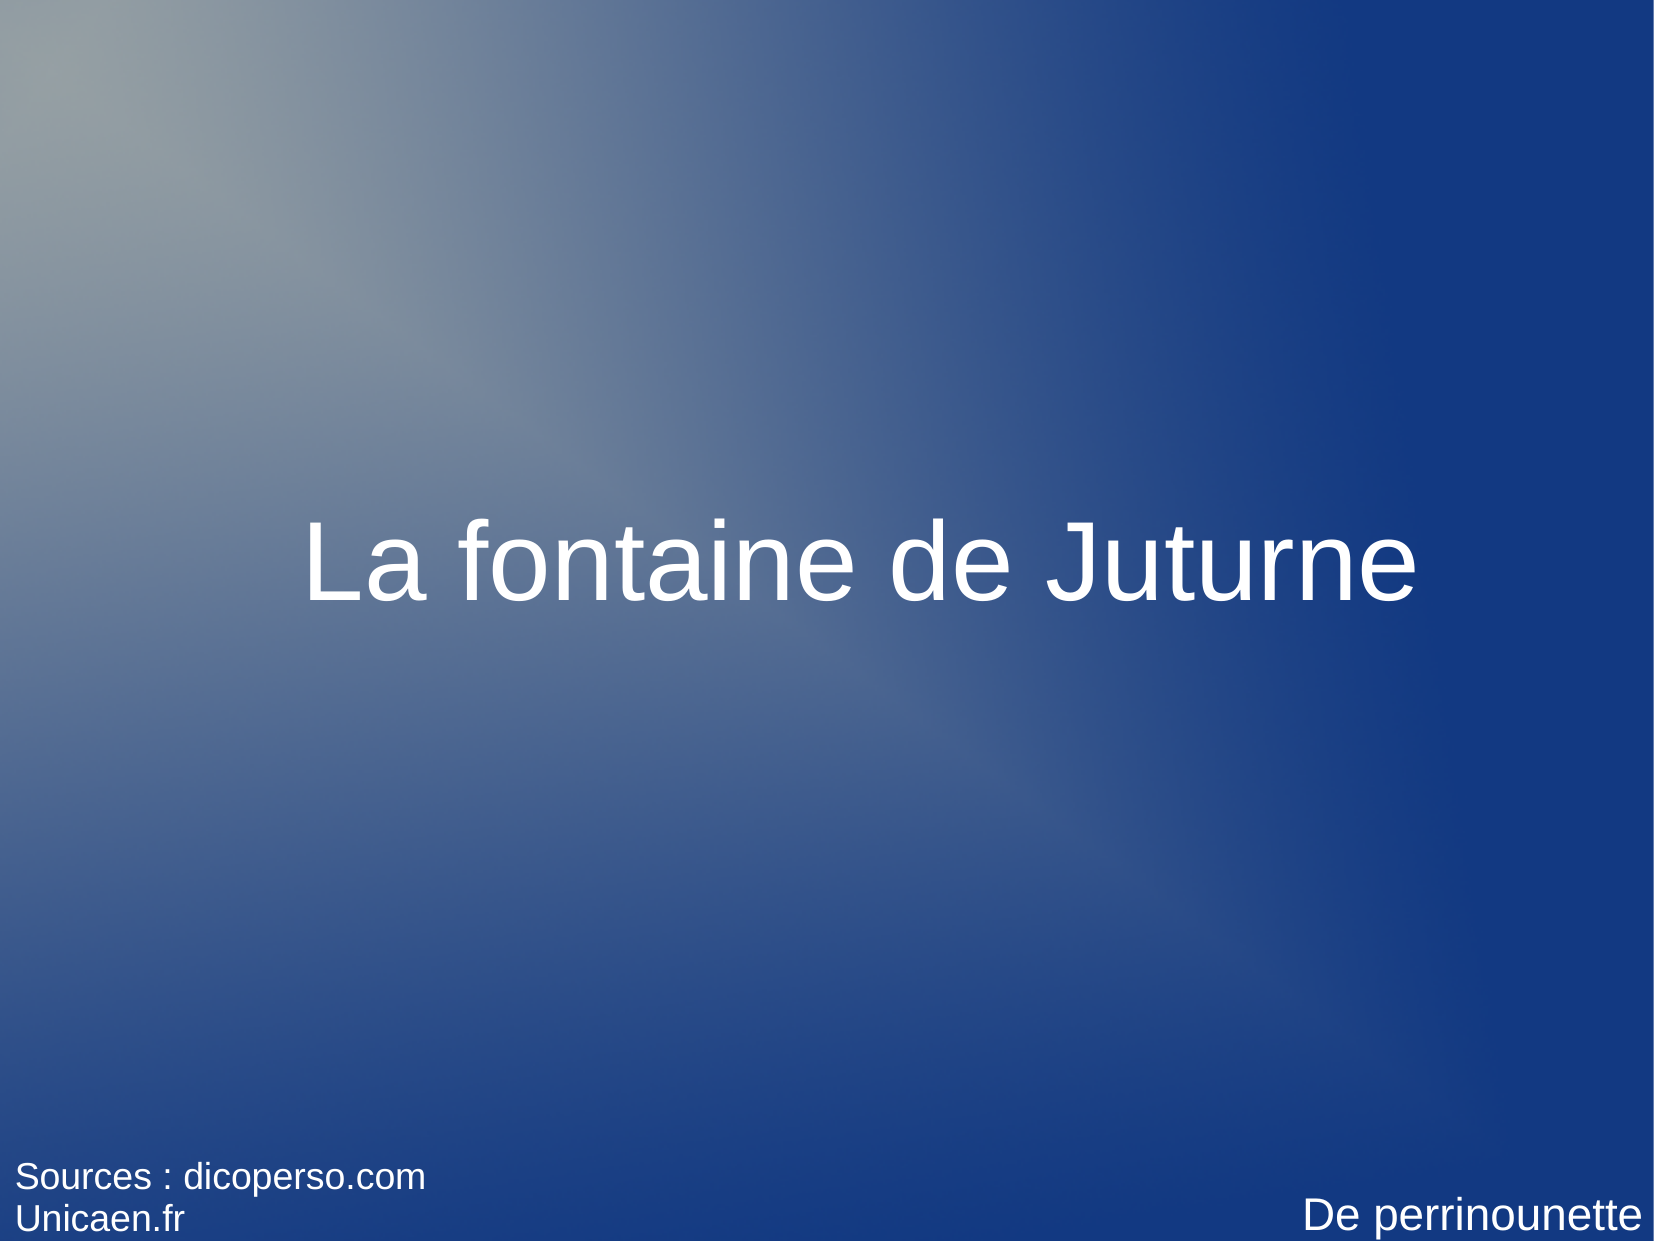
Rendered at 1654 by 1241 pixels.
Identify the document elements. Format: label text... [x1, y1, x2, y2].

text_box De perrinounette [1287, 1181, 1654, 1241]
list La fontaine de Juturne [82, 290, 1571, 1094]
text_box Sources : dicoperso.com Unicaen.fr [0, 980, 603, 1241]
picture [0, 0, 1654, 1241]
